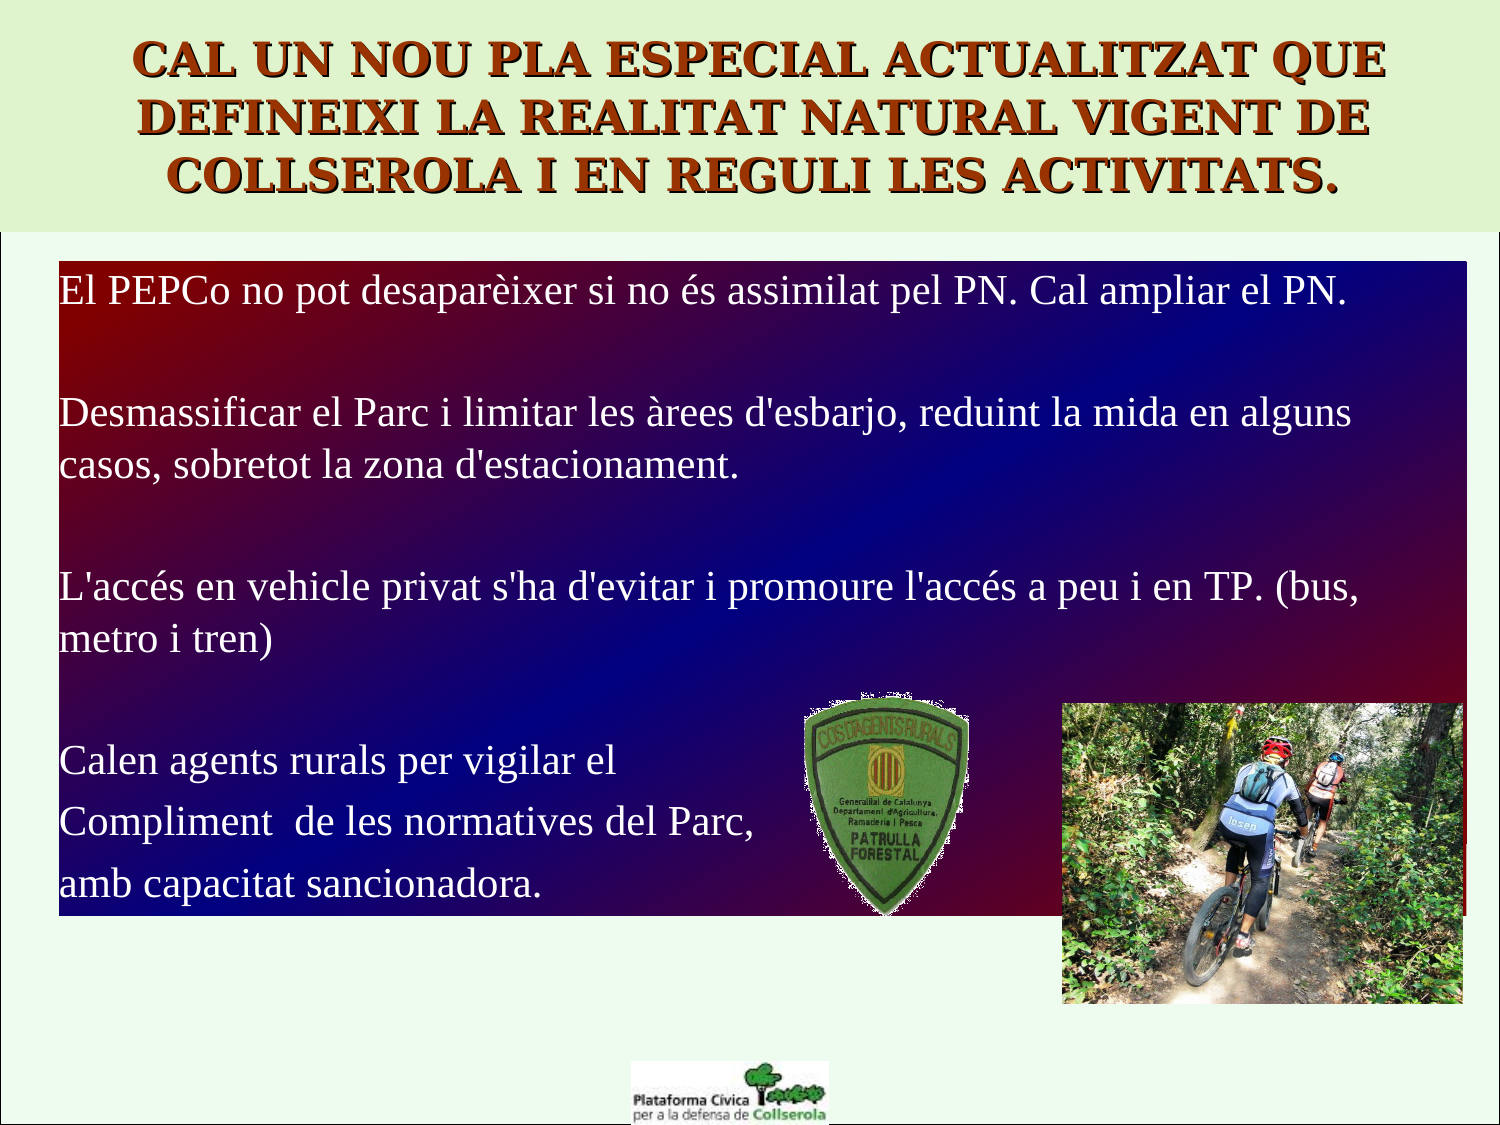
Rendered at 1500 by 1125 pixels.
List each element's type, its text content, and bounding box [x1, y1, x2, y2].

picture [797, 692, 975, 916]
picture [1062, 703, 1463, 1004]
list El PEPCo no pot desaparèixer si no és assimilat pel PN. Cal ampliar el PN. Desmassificar el Parc i limitar les àrees d'esbarjo, reduint la mida en alguns casos, sobretot la zona d'estacionament. L'accés en vehicle privat s'ha d'evitar i promoure l'accés a peu i en TP. (bus, metro i tren) Calen agents rurals per vigilar el Compliment de les normatives del Parc, amb capacitat sancionadora. [59, 261, 1467, 916]
title CAL UN NOU PLA ESPECIAL ACTUALITZAT QUE DEFINEIXI LA REALITAT NATURAL VIGENT DE COLLSEROLA I EN REGULI LES ACTIVITATS. [29, 26, 1477, 202]
picture [631, 1061, 829, 1125]
